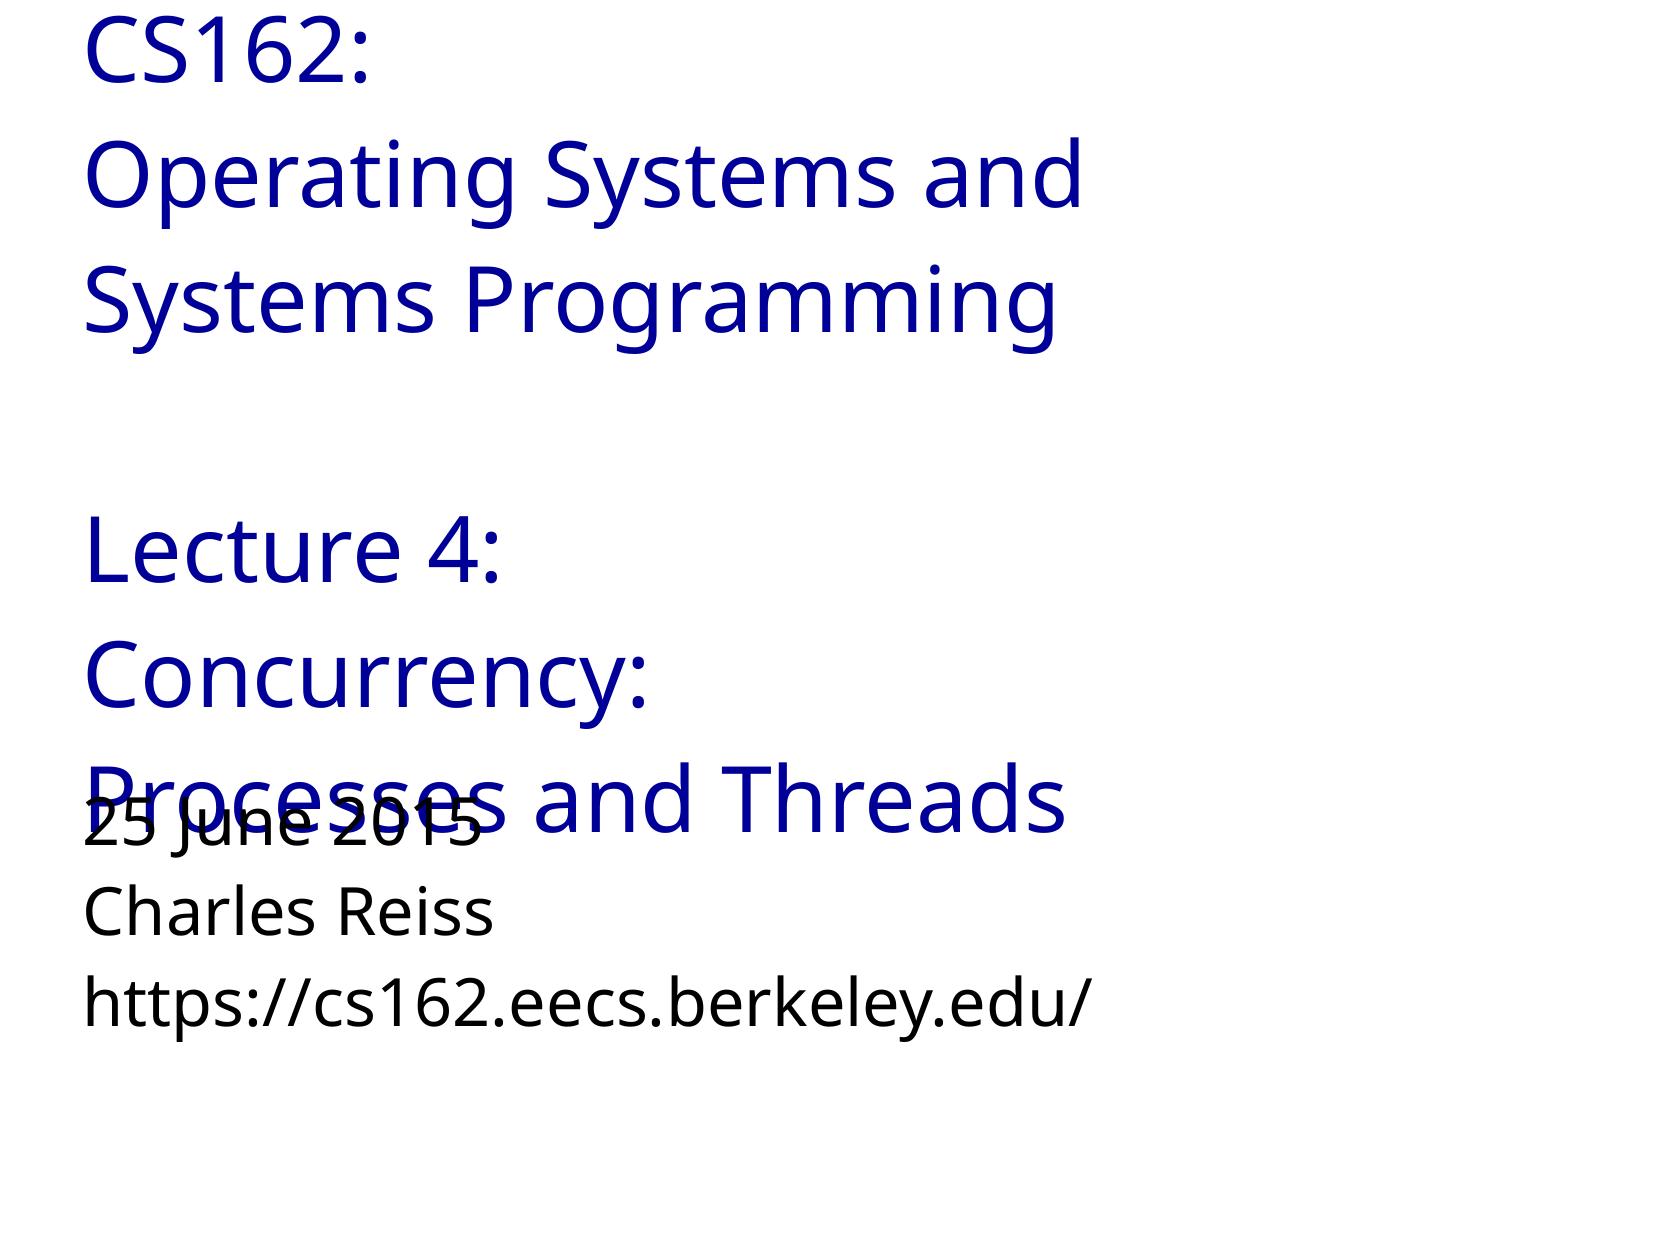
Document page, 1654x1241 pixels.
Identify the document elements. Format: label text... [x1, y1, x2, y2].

subtitle 25 June 2015 Charles Reiss https://cs162.eecs.berkeley.edu/ [82, 797, 1571, 1022]
title CS162: Operating Systems and Systems Programming Lecture 4: Concurrency: Processes and Threads [82, 67, 1561, 777]
